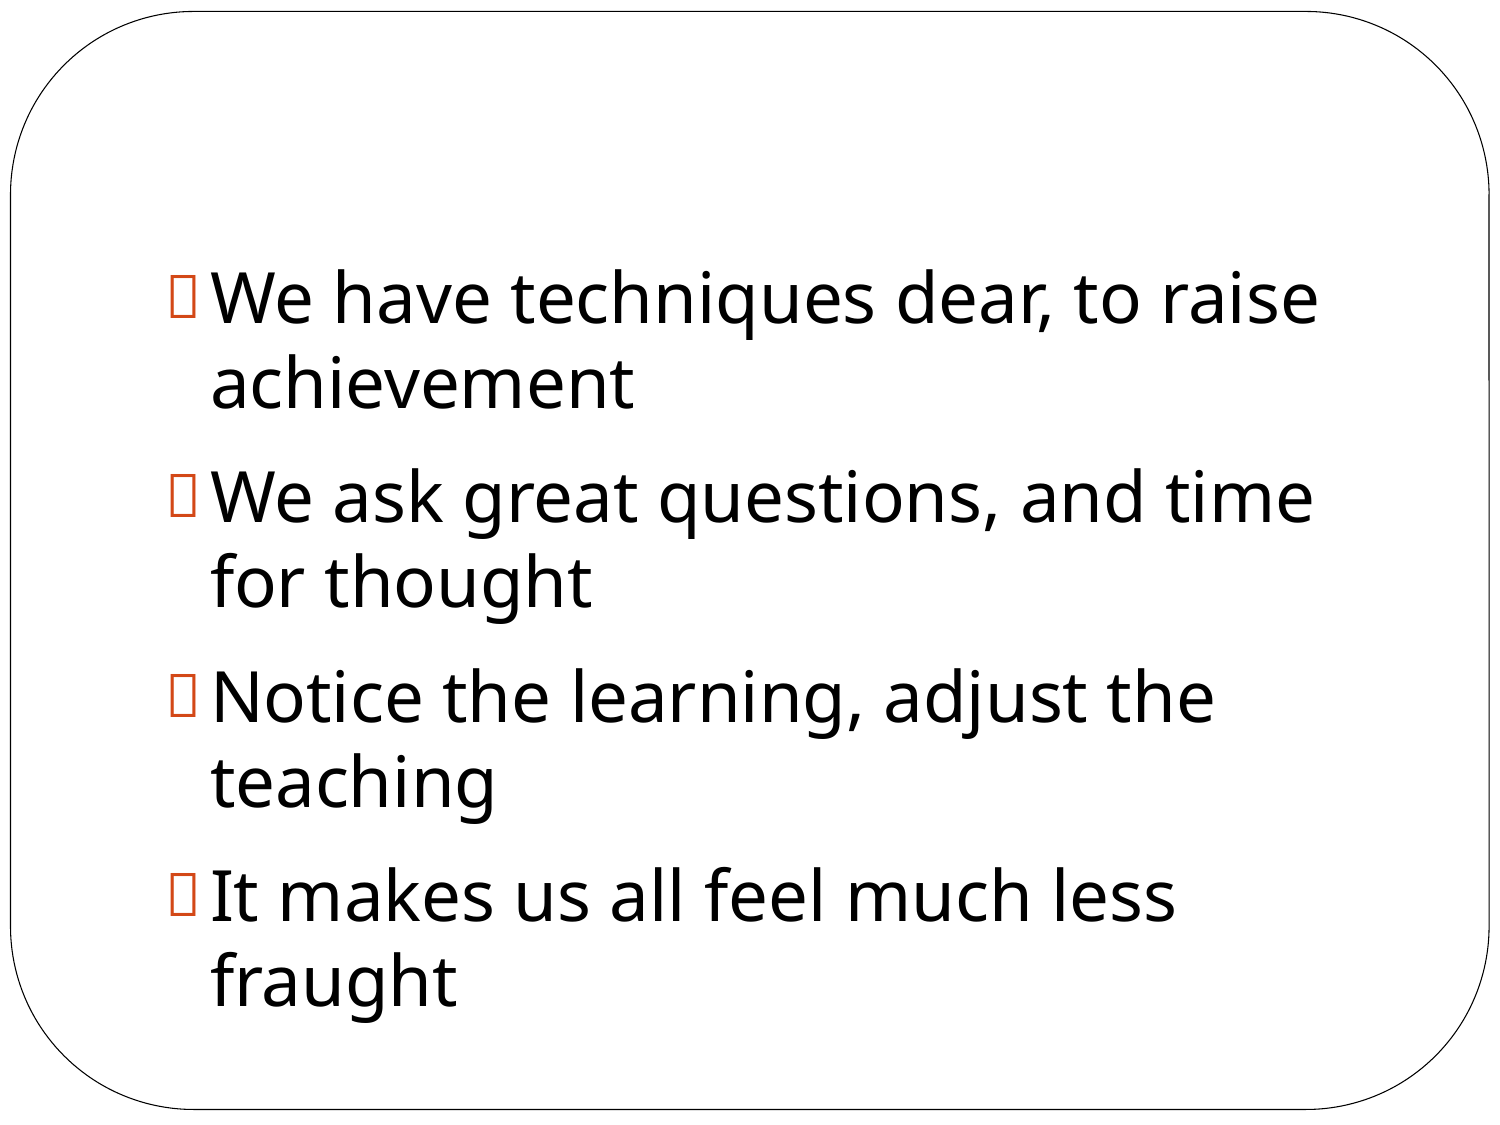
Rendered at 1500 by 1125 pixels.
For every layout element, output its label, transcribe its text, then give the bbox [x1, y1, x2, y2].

list We have techniques dear, to raise achievement We ask great questions, and time for thought Notice the learning, adjust the teaching It makes us all feel much less fraught [150, 237, 1425, 988]
